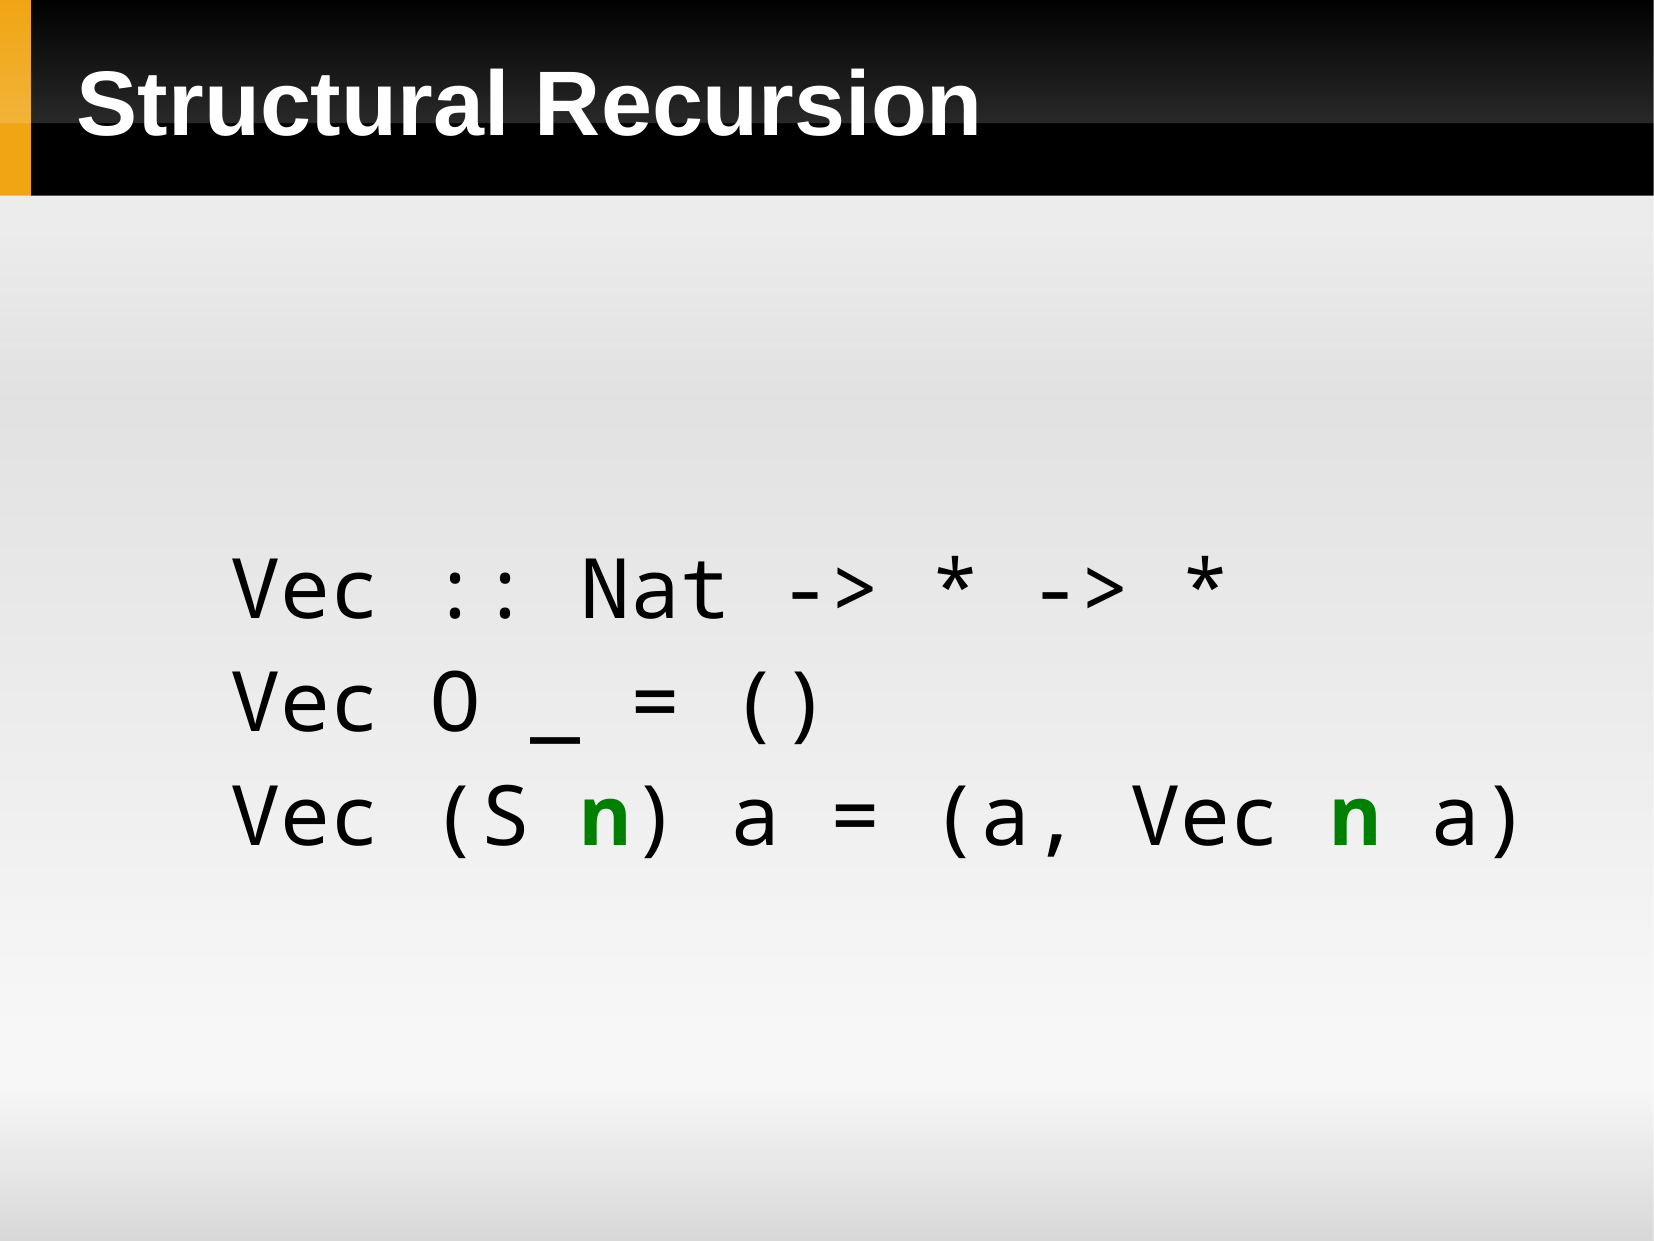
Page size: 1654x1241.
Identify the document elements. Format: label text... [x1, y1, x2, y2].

subtitle Vec :: Nat -> * -> * Vec O _ = () Vec (S n) a = (a, Vec n a) [82, 297, 1571, 1102]
title Structural Recursion [76, 0, 1565, 208]
picture [0, 0, 1654, 1241]
